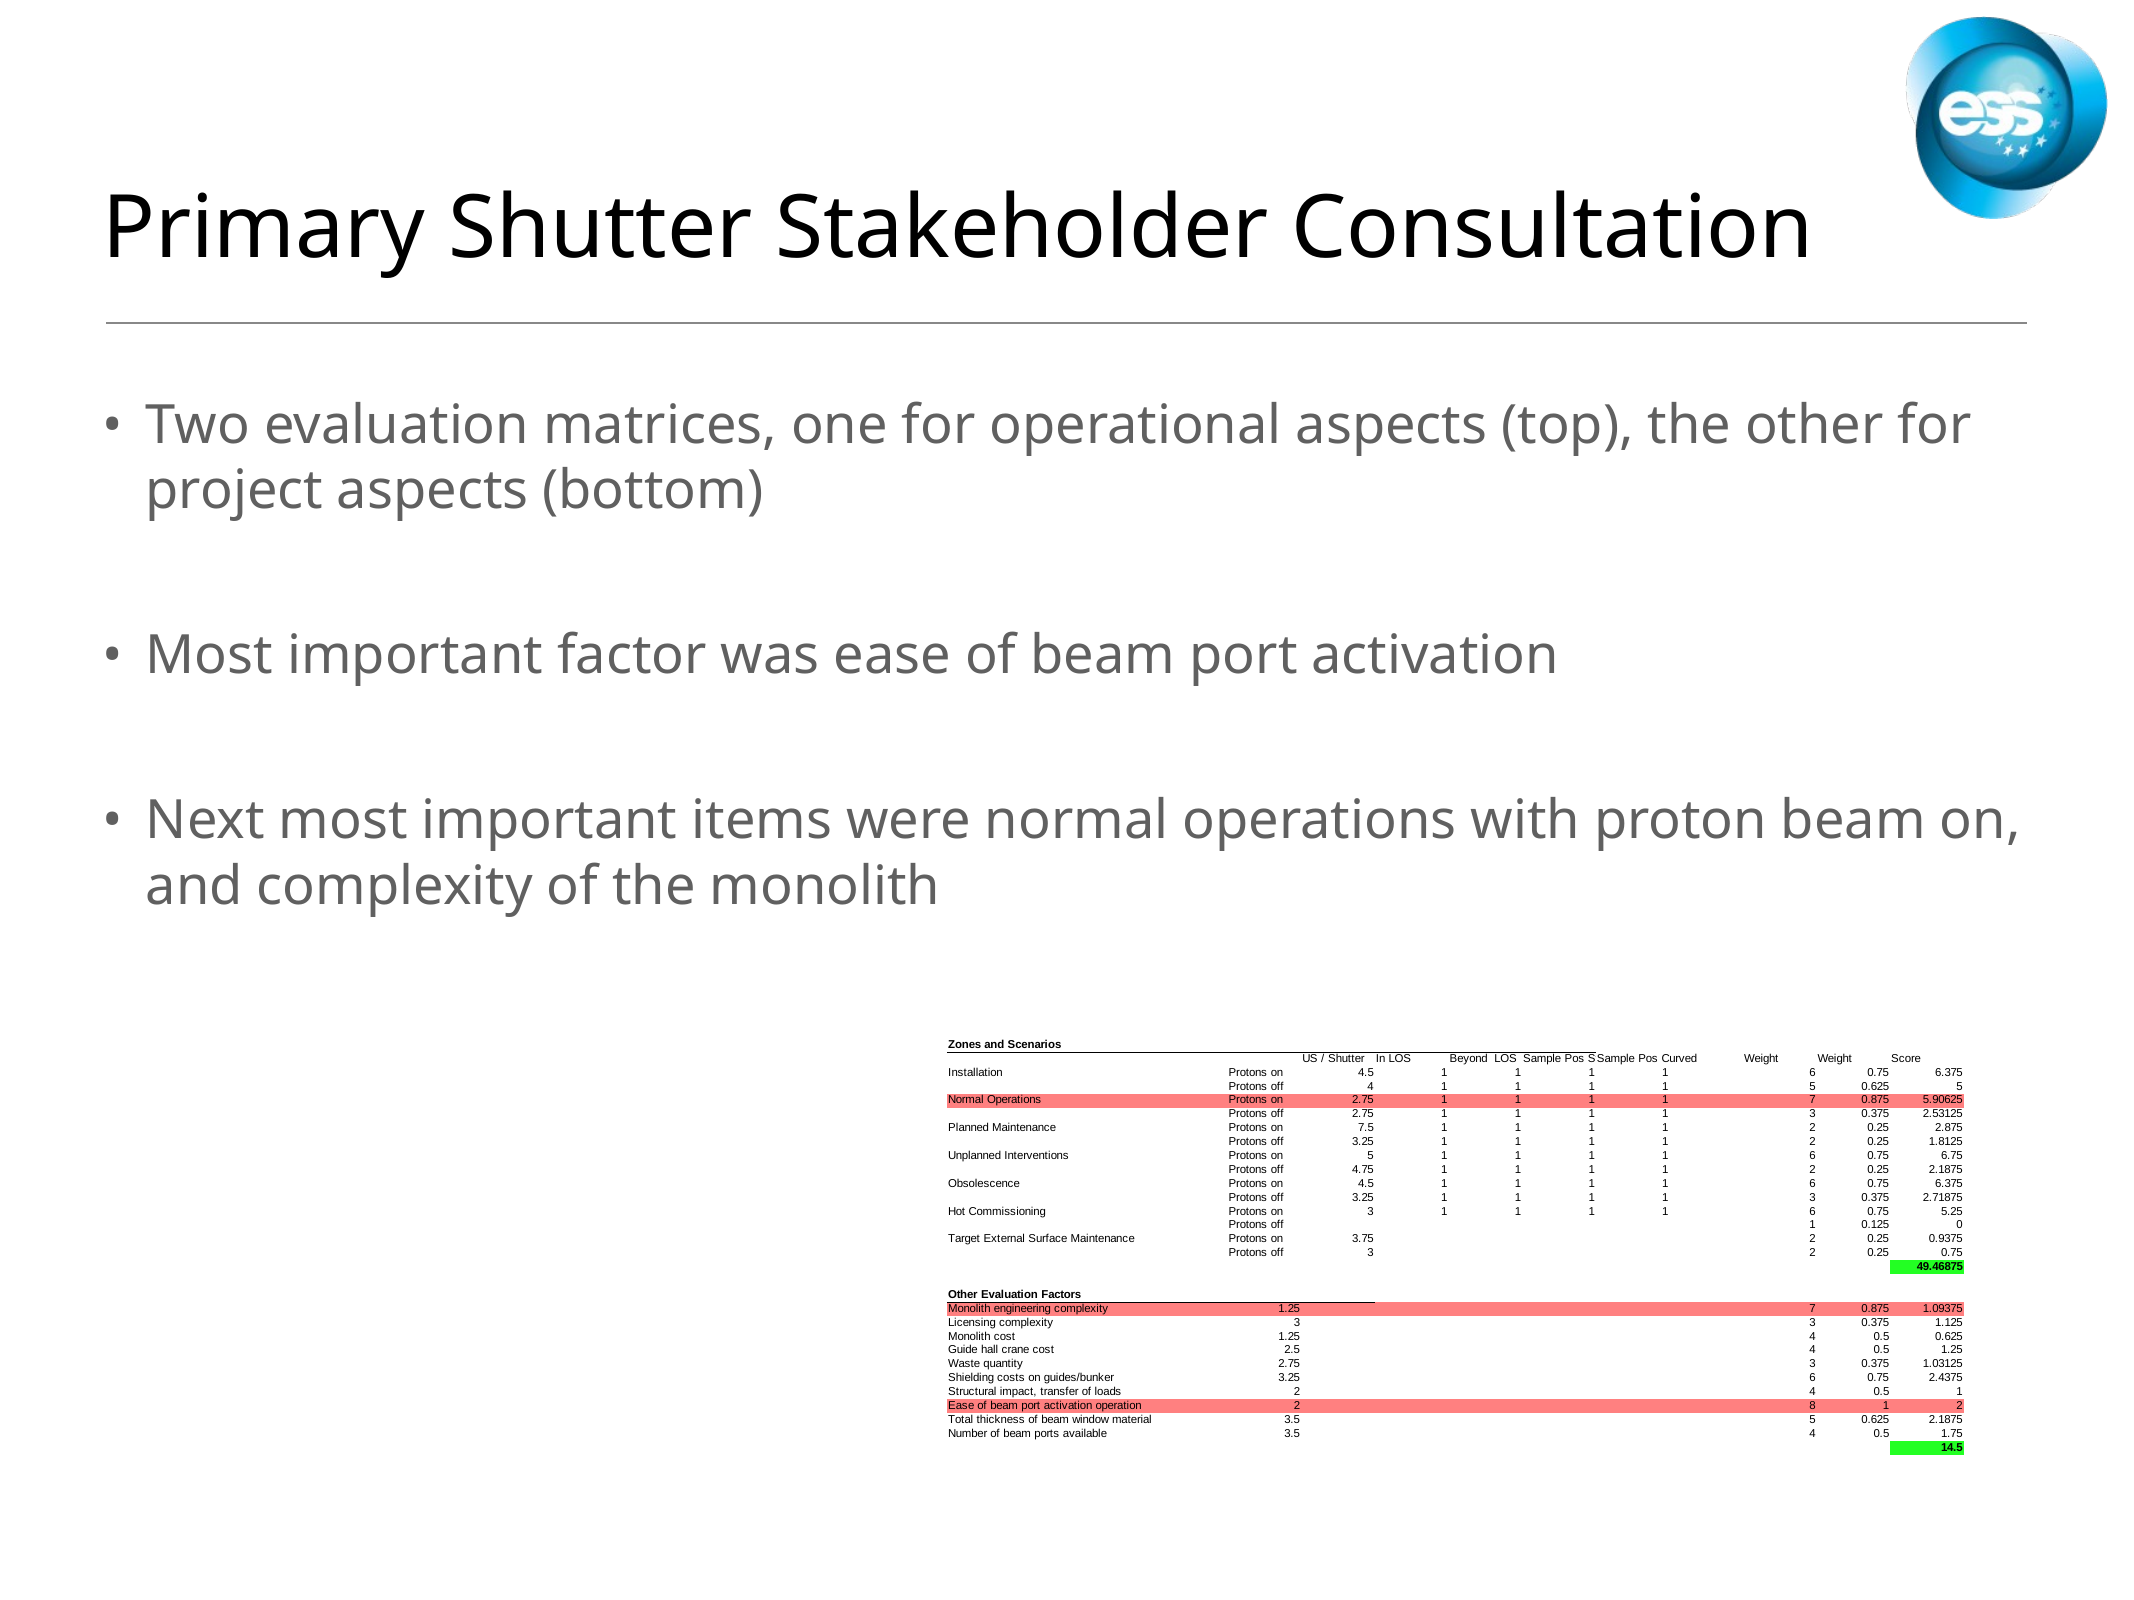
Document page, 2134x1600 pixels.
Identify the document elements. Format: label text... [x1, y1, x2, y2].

list Two evaluation matrices, one for operational aspects (top), the other for project aspects (bottom) Most important factor was ease of beam port activation Next most important items were normal operations with proton beam on, and complexity of the monolith [93, 381, 2040, 1459]
picture [2054, 70, 2061, 81]
picture [1905, 16, 2108, 219]
picture [2040, 67, 2052, 130]
picture [946, 1038, 1966, 1459]
picture [2040, 135, 2046, 147]
picture [2049, 119, 2060, 129]
title Primary Shutter Stakeholder Consultation [93, 54, 2040, 284]
